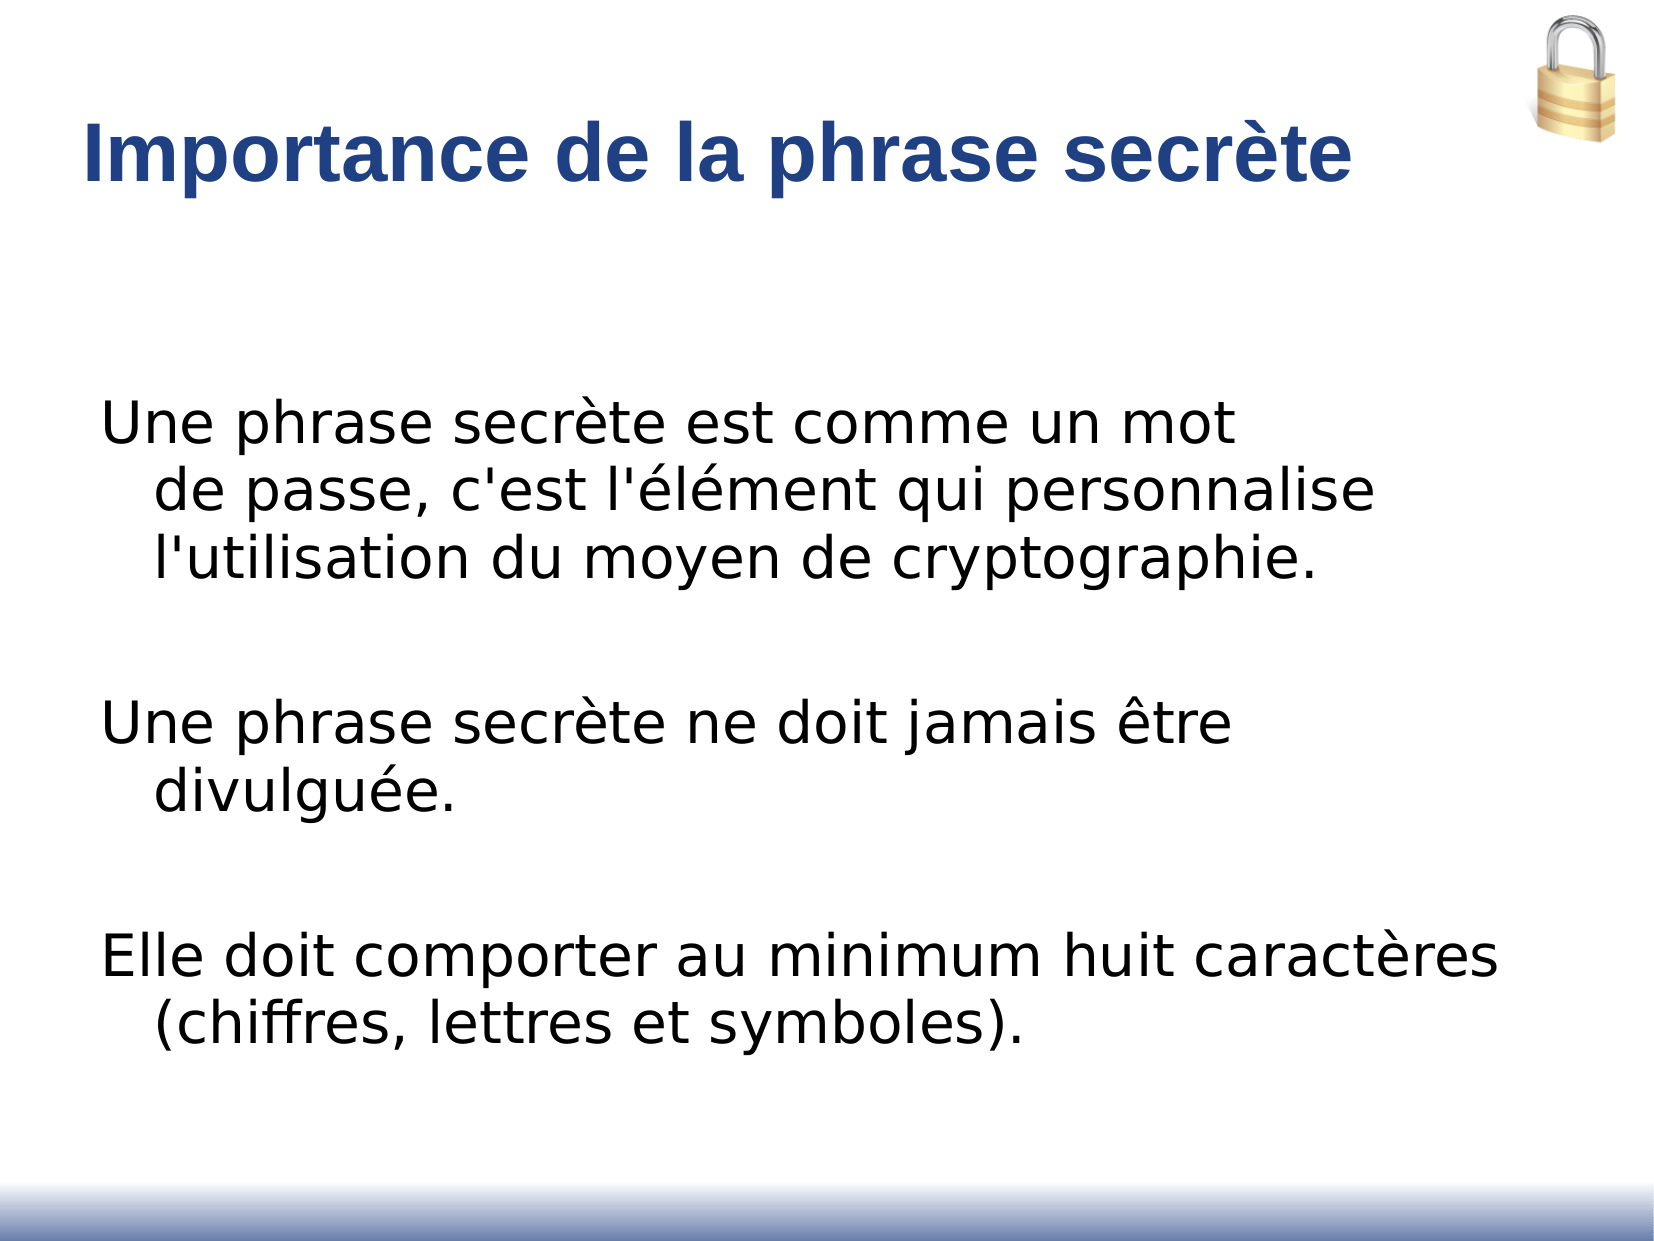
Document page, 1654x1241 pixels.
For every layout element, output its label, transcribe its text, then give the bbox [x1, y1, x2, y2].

title Importance de la phrase secrète [82, 56, 1571, 250]
picture [1505, 11, 1642, 148]
list Une phrase secrète est comme un mot de passe, c'est l'élément qui personnalise l'utilisation du moyen de cryptographie. Une phrase secrète ne doit jamais être divulguée. Elle doit comporter au minimum huit caractères (chiffres, lettres et symboles). [82, 324, 1571, 1123]
